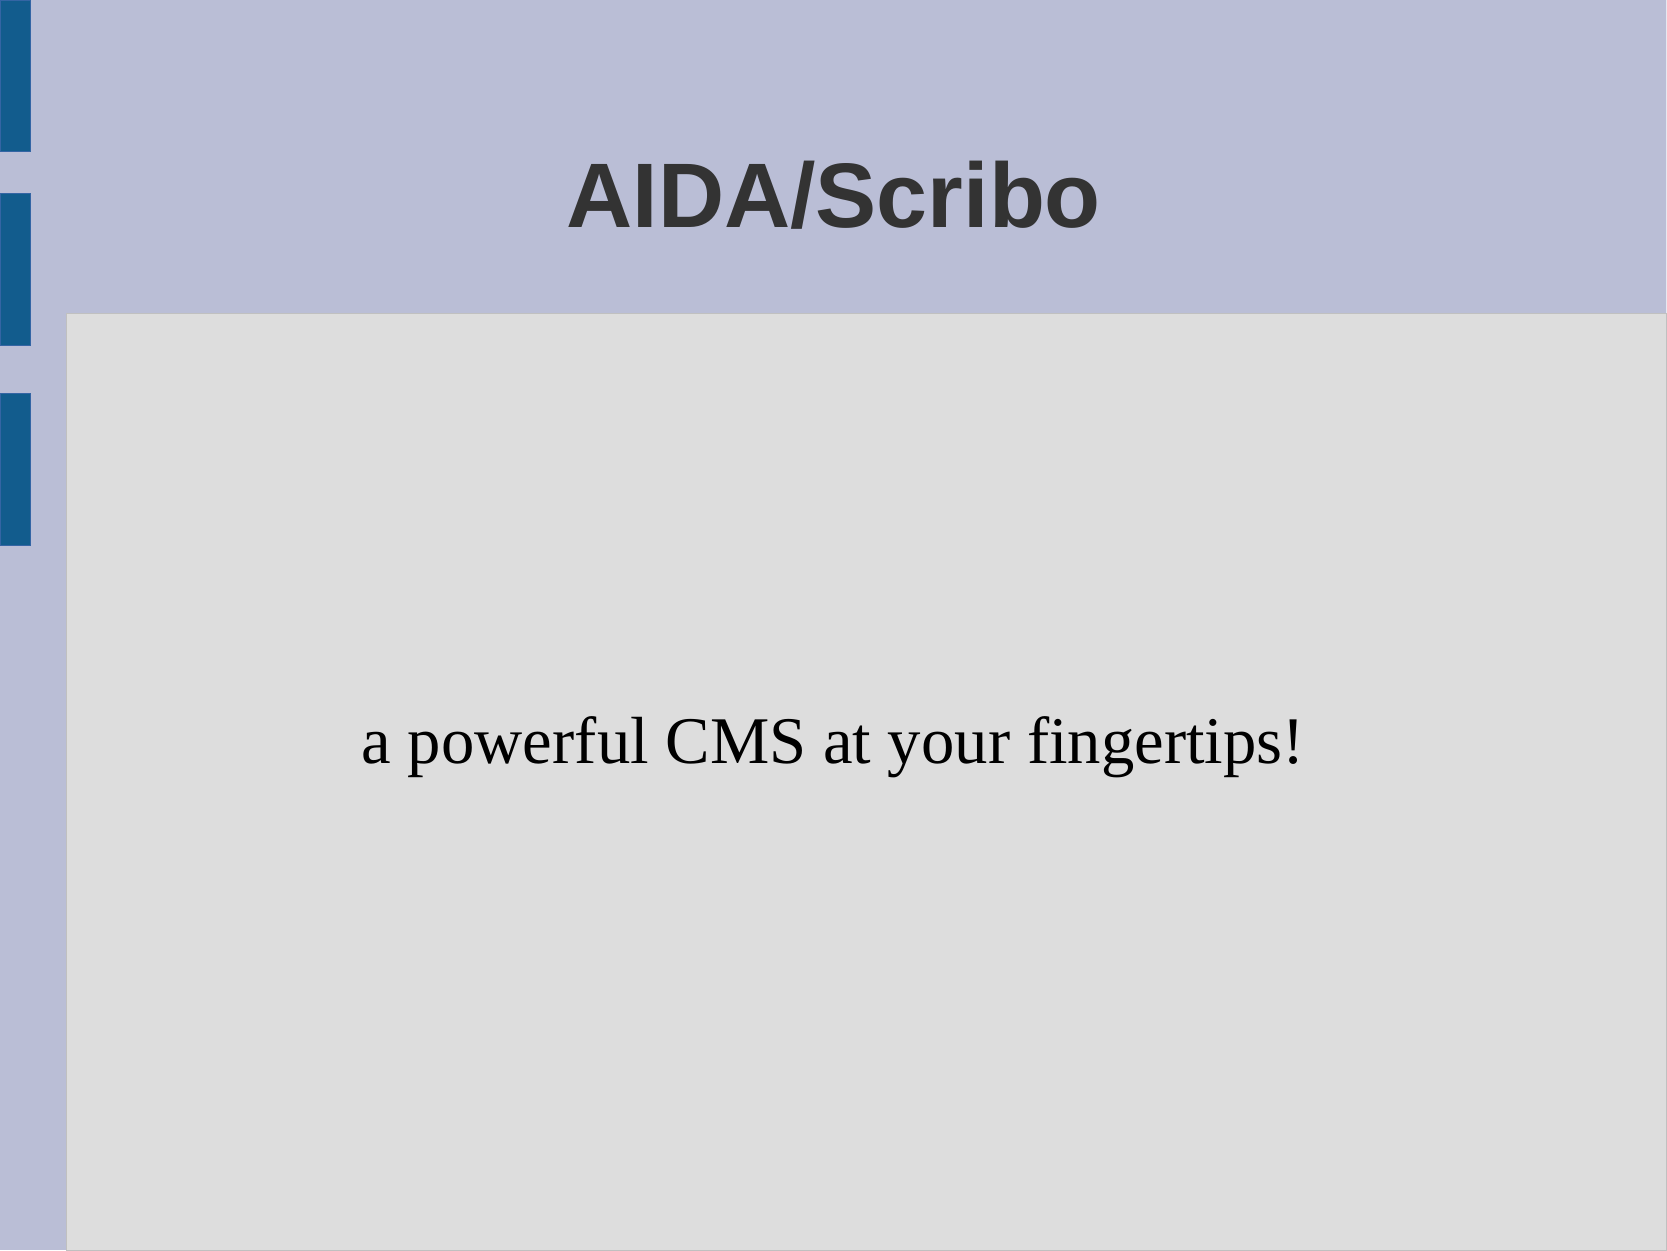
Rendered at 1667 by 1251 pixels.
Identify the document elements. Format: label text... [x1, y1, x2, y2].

subtitle a powerful CMS at your fingertips! [122, 347, 1546, 1136]
title AIDA/Scribo [122, 91, 1546, 301]
